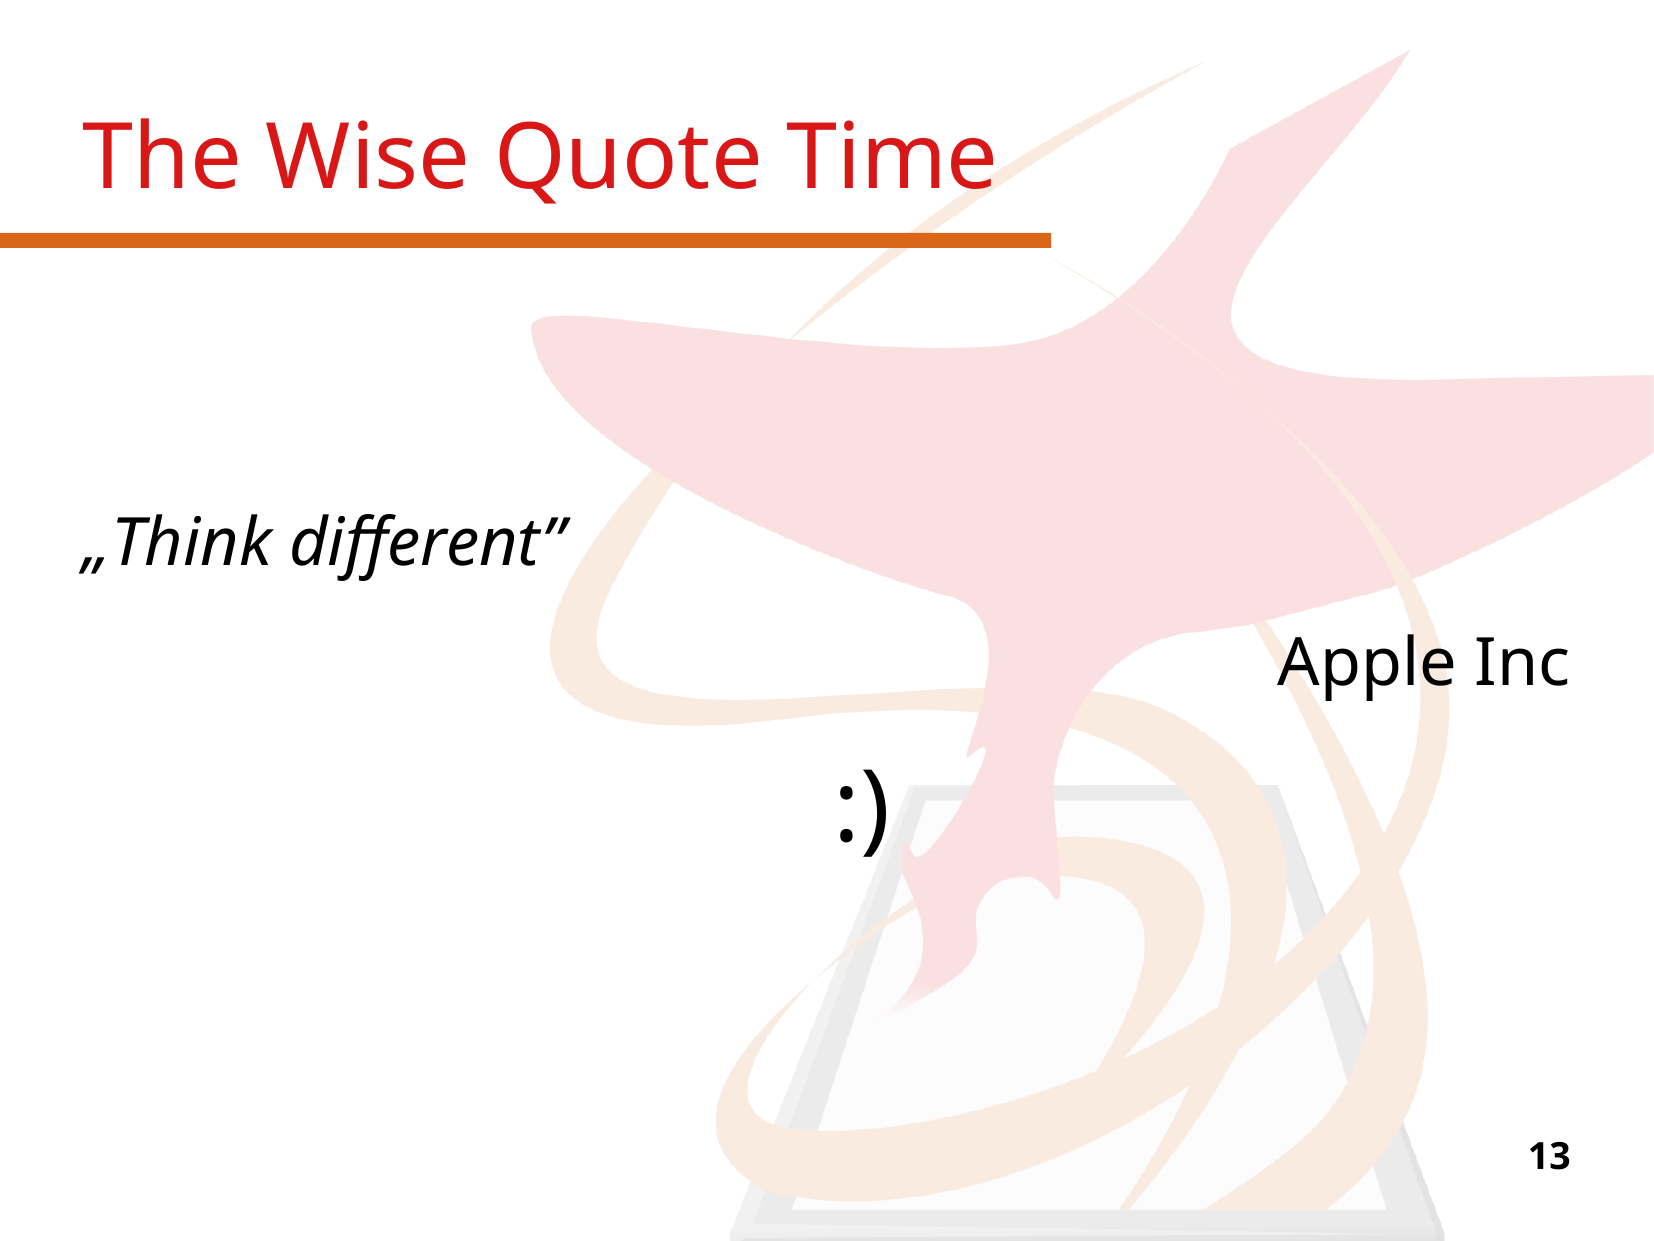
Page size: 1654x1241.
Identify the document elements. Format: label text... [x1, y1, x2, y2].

title The Wise Quote Time [82, 49, 1571, 257]
list „Think different” Apple Inc :) [82, 290, 1571, 1075]
picture [531, 49, 1654, 1241]
